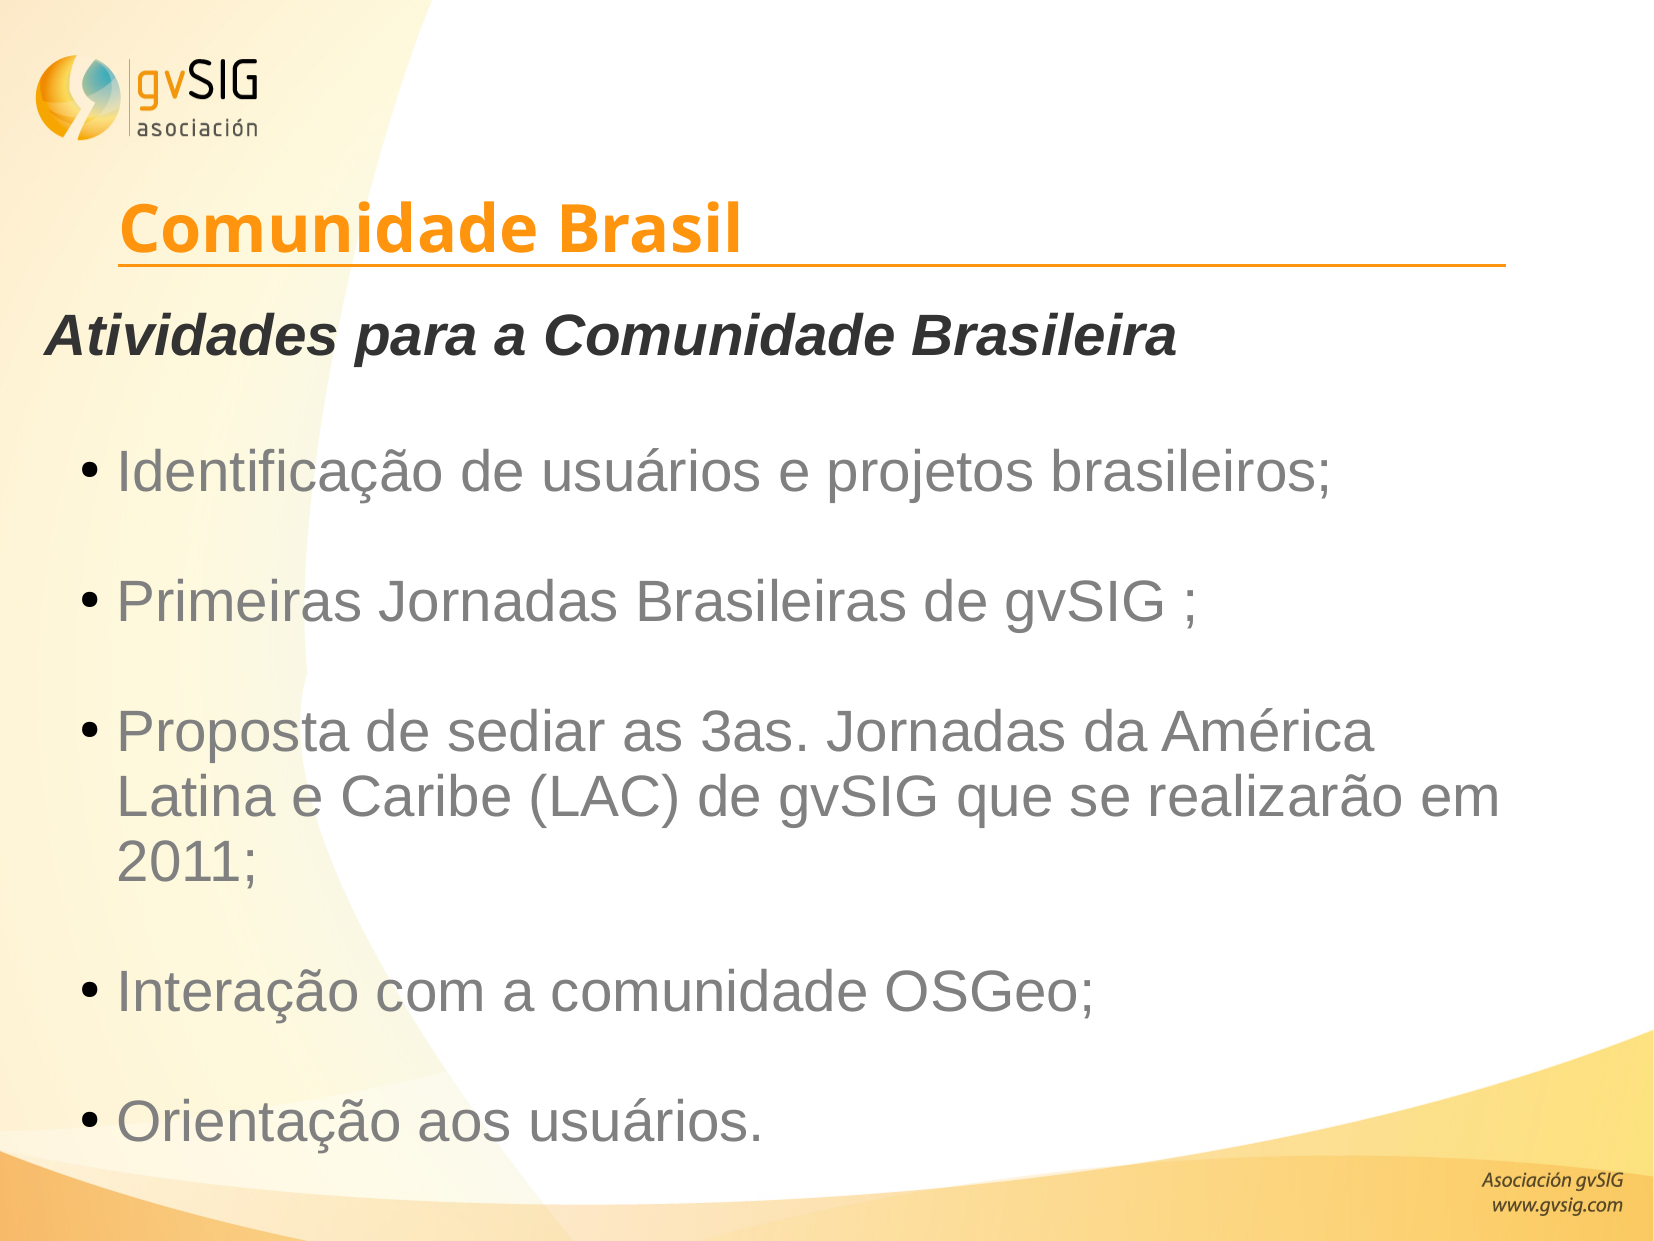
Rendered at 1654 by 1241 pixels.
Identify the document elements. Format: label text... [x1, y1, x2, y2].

text_box Atividades para a Comunidade Brasileira [29, 295, 1595, 377]
text_box Identificação de usuários e projetos brasileiros; Primeiras Jornadas Brasileiras de gvSIG ; Proposta de sediar as 3as. Jornadas da América Latina e Caribe (LAC) de gvSIG que se realizarão em 2011; Interação com a comunidade OSGeo; Orientação aos usuários. [64, 431, 1565, 1159]
picture [0, 0, 1654, 1241]
title Comunidade Brasil [118, 177, 1607, 276]
